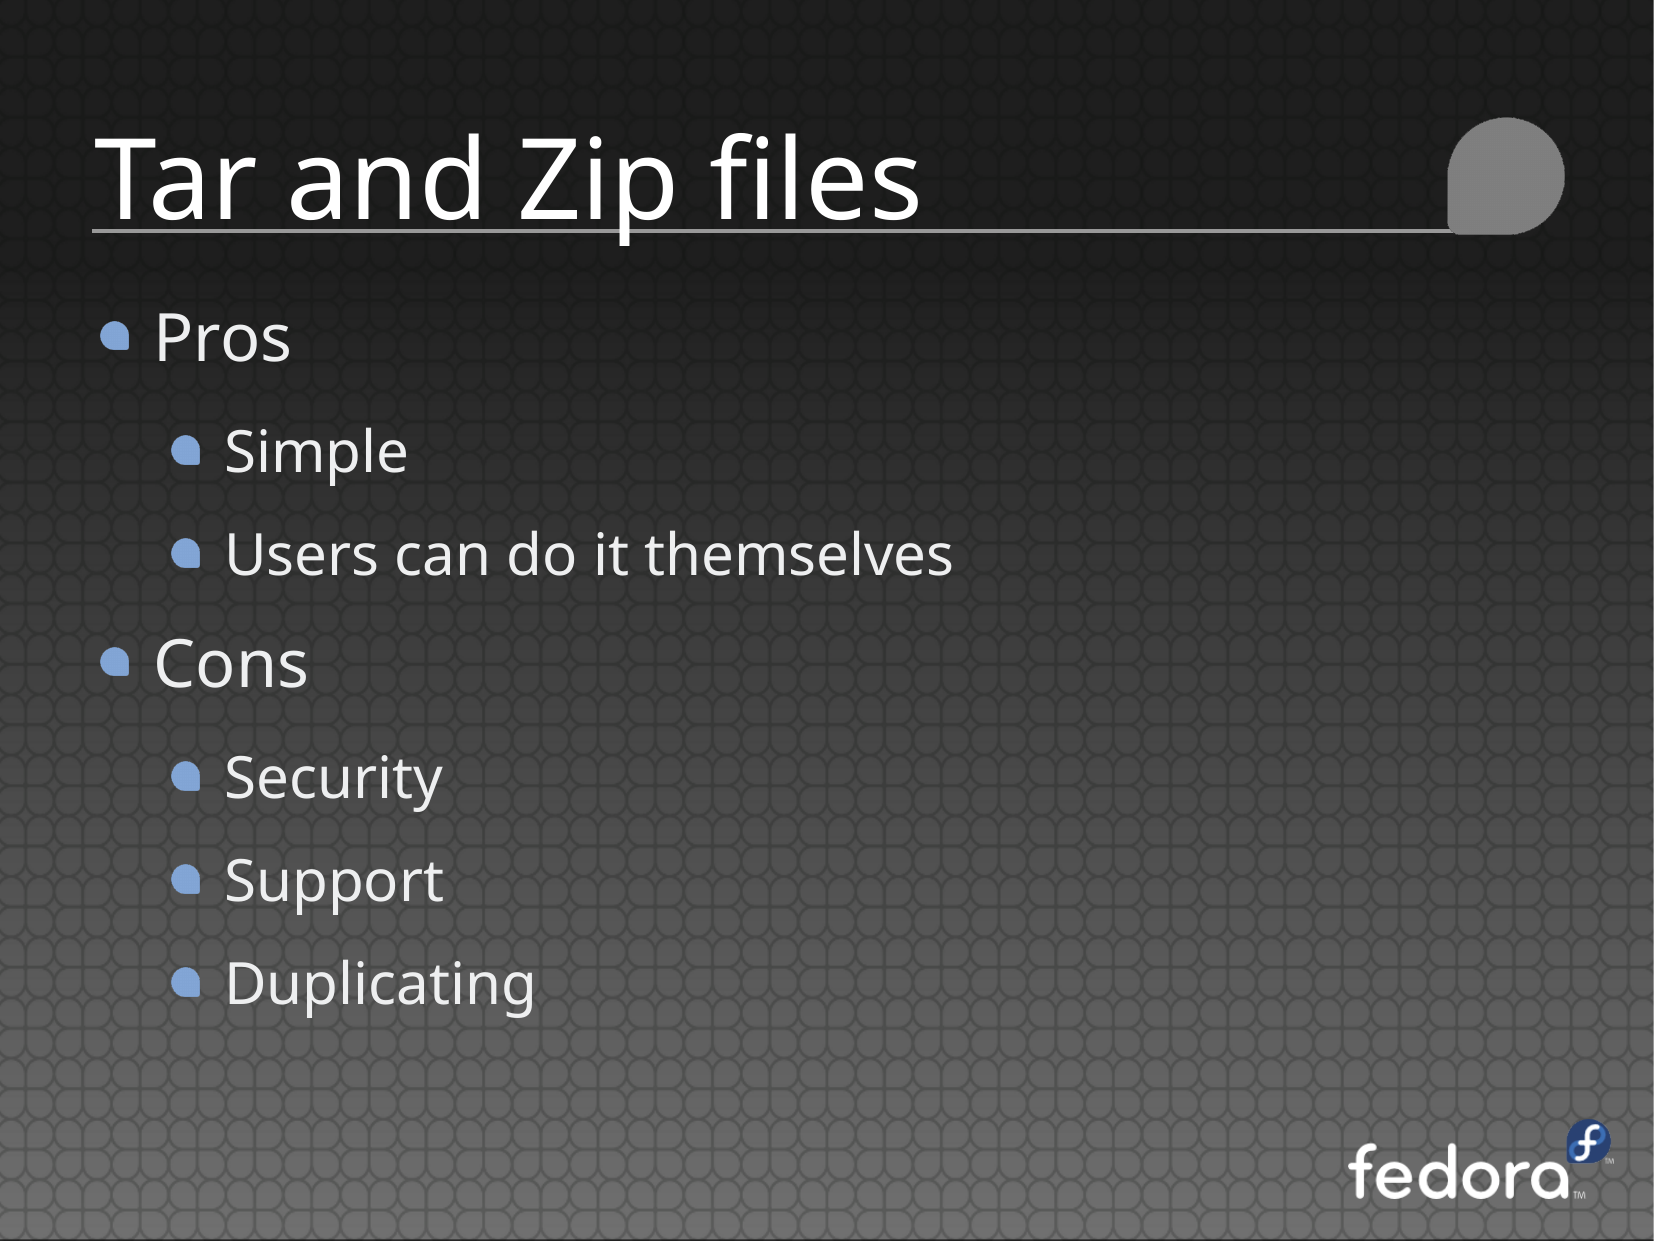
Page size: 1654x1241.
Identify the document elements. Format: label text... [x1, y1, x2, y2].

title Tar and Zip files [94, 100, 1426, 251]
picture [0, 0, 1654, 1241]
list Pros Simple Users can do it themselves Cons Security Support Duplicating [82, 290, 1571, 1094]
